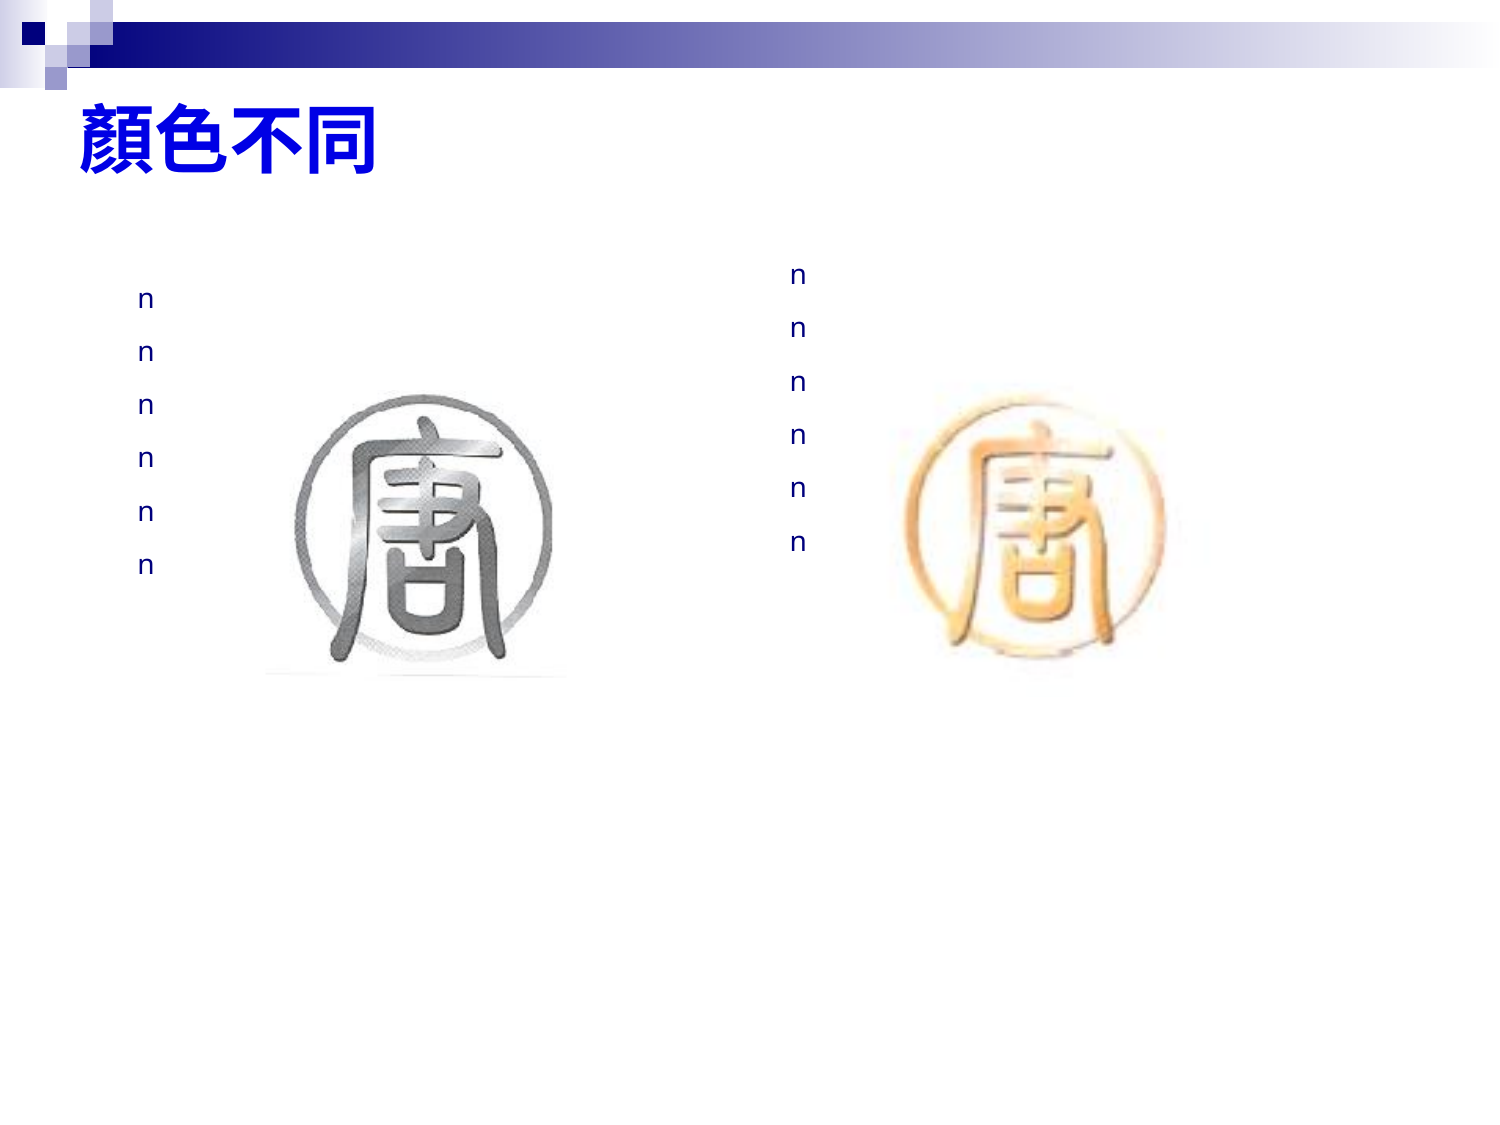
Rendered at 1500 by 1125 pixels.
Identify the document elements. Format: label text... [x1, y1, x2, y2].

picture [265, 390, 579, 681]
text_box [75, 267, 727, 787]
list [727, 243, 1379, 1091]
picture [832, 373, 1240, 697]
title 顏色不同 [64, 54, 1415, 221]
